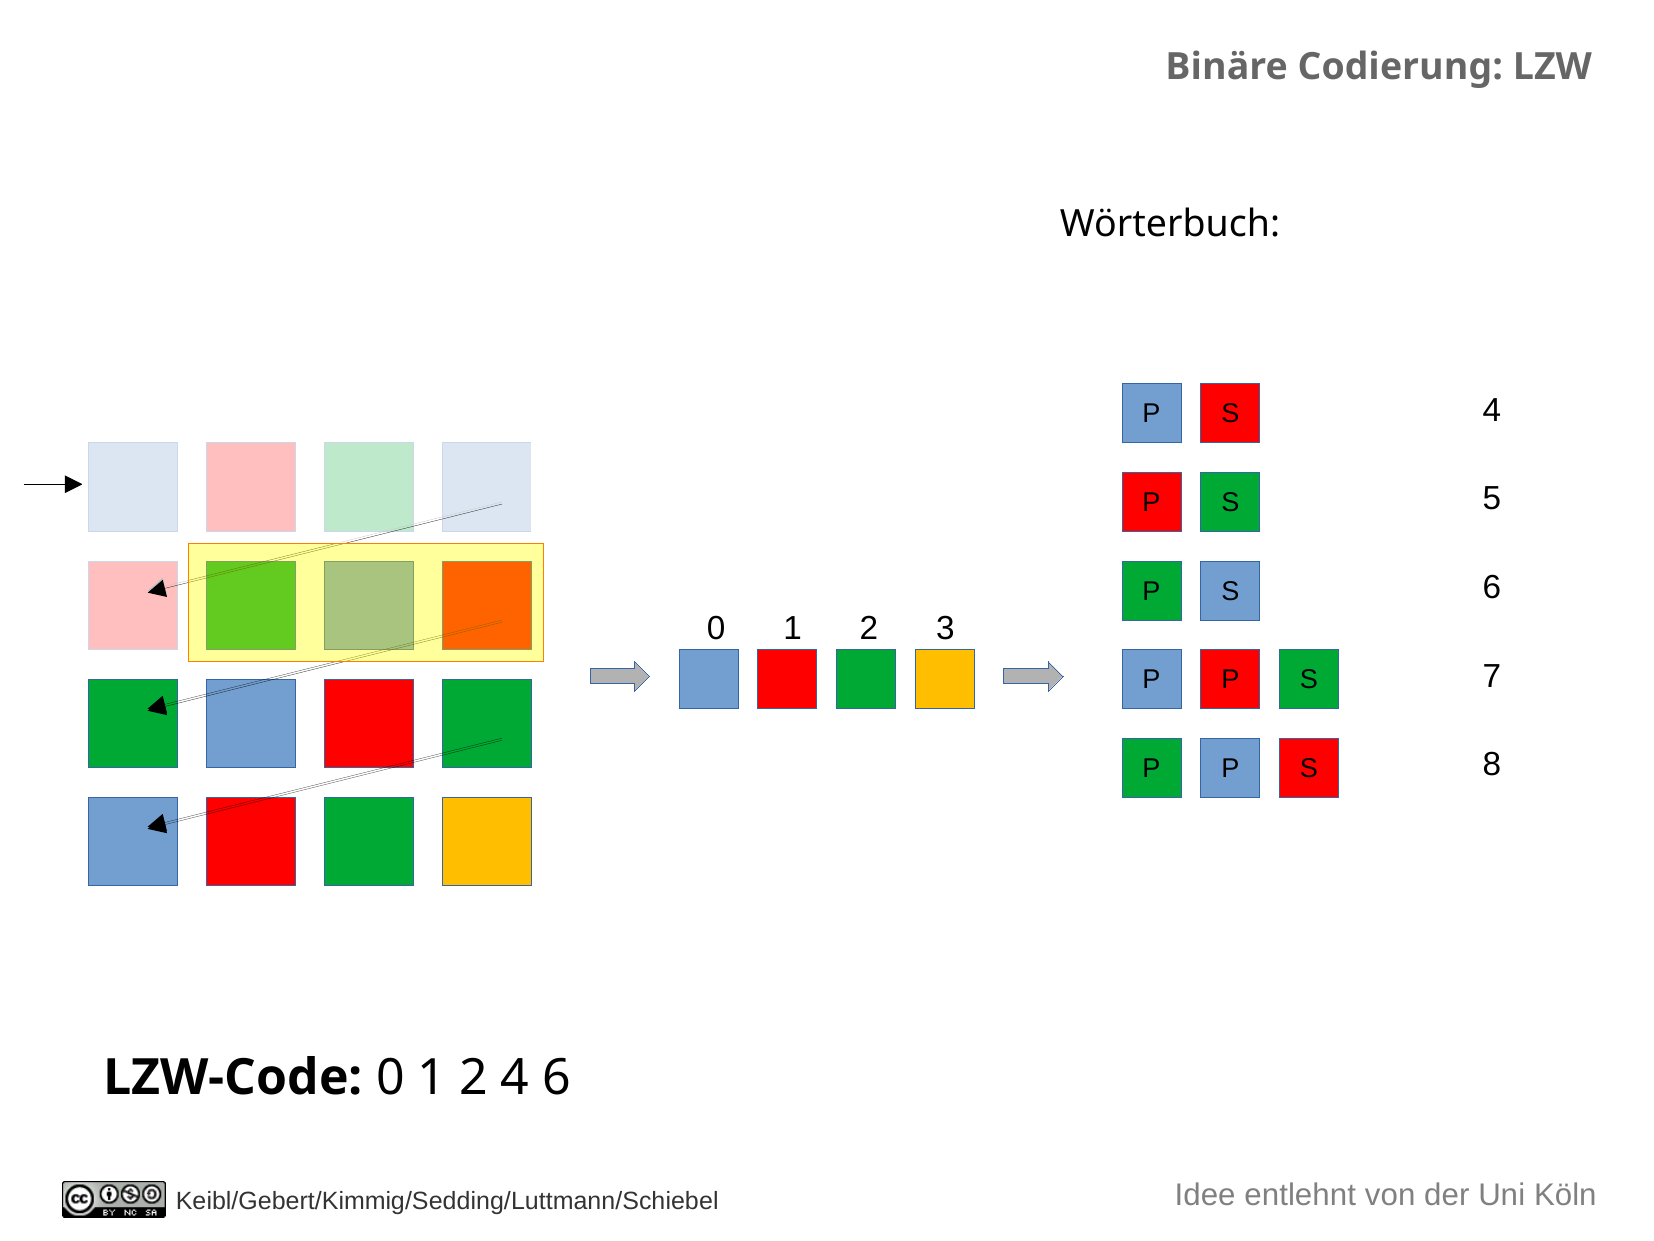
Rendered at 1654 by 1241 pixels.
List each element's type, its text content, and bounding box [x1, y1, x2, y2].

text_box [206, 679, 296, 768]
text_box Binäre Codierung: LZW [1150, 31, 1610, 83]
text_box [82, 434, 544, 662]
text_box P [1122, 472, 1182, 532]
text_box 5 [1467, 472, 1506, 525]
text_box [442, 797, 532, 886]
text_box [88, 679, 178, 768]
text_box P [1122, 383, 1182, 443]
text_box Wörterbuch: [1045, 189, 1548, 246]
text_box [206, 797, 262, 811]
text_box [324, 797, 414, 886]
text_box 8 [1467, 738, 1506, 791]
text_box [679, 649, 739, 709]
text_box 4 [1467, 383, 1506, 436]
text_box P [1200, 649, 1260, 709]
text_box Idee entlehnt von der Uni Köln [1145, 1169, 1613, 1219]
picture [62, 1181, 166, 1218]
text_box S [1279, 738, 1339, 798]
text_box S [1200, 383, 1260, 443]
text_box 3 [921, 602, 960, 655]
text_box 7 [1467, 649, 1506, 702]
text_box [88, 797, 178, 886]
text_box [442, 679, 532, 768]
text_box P [1122, 738, 1182, 798]
text_box [757, 649, 817, 709]
text_box [836, 649, 896, 709]
text_box [396, 763, 414, 768]
text_box [324, 679, 414, 768]
text_box 0 [692, 602, 731, 655]
text_box P [1200, 738, 1260, 798]
text_box [590, 661, 650, 692]
text_box S [1200, 561, 1260, 621]
text_box [915, 649, 975, 709]
text_box 1 [768, 602, 807, 655]
text_box [206, 679, 261, 693]
text_box LZW-Code: 0 1 2 4 6 [88, 1033, 1565, 1105]
text_box [206, 797, 296, 886]
text_box S [1200, 472, 1260, 532]
text_box S [1279, 649, 1339, 709]
text_box [1003, 661, 1064, 692]
text_box P [1122, 561, 1182, 621]
text_box P [1122, 649, 1182, 709]
text_box 6 [1467, 561, 1506, 613]
text_box 2 [844, 602, 884, 655]
